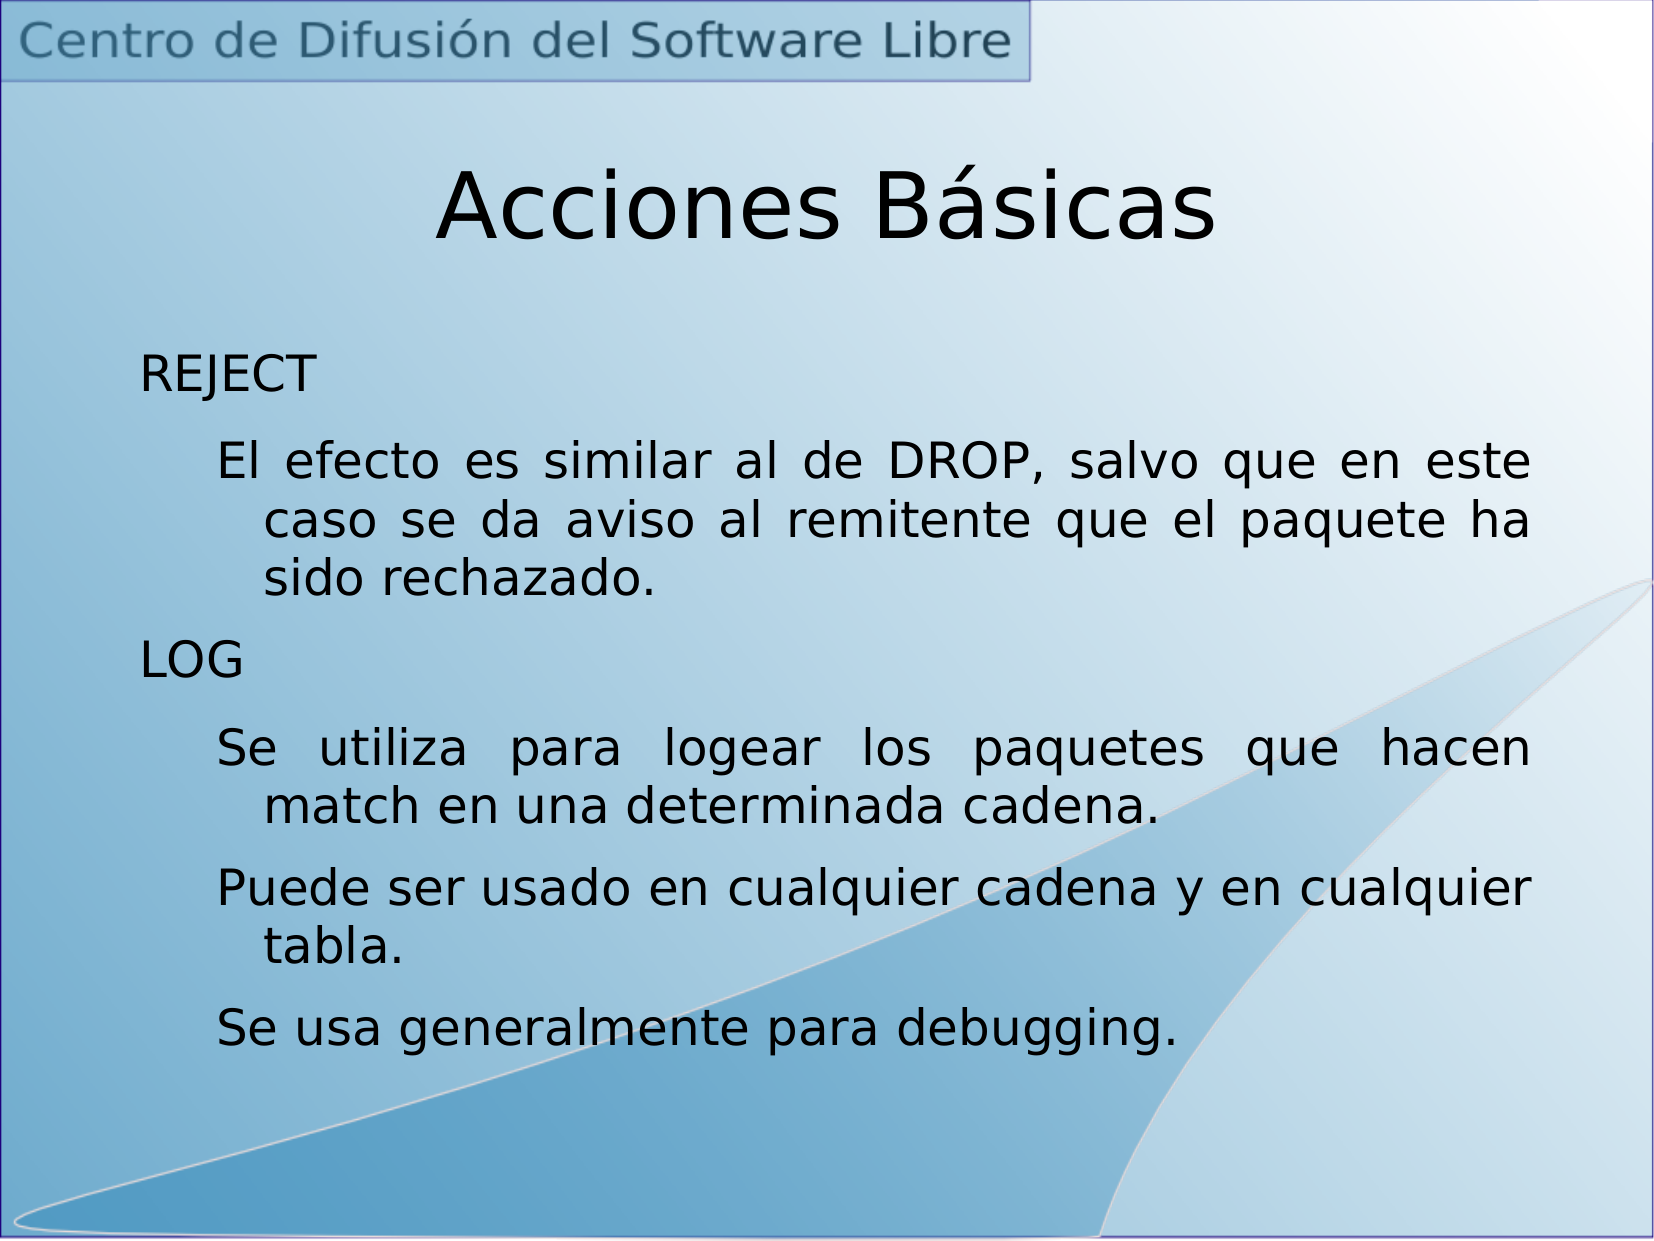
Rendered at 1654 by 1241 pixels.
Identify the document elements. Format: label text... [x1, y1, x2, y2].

list REJECT El efecto es similar al de DROP, salvo que en este caso se da aviso al remitente que el paquete ha sido rechazado. LOG Se utiliza para logear los paquetes que hacen match en una determinada cadena. Puede ser usado en cualquier cadena y en cualquier tabla. Se usa generalmente para debugging. [121, 344, 1534, 1127]
title Acciones Básicas [121, 102, 1534, 311]
picture [0, 0, 1654, 1241]
